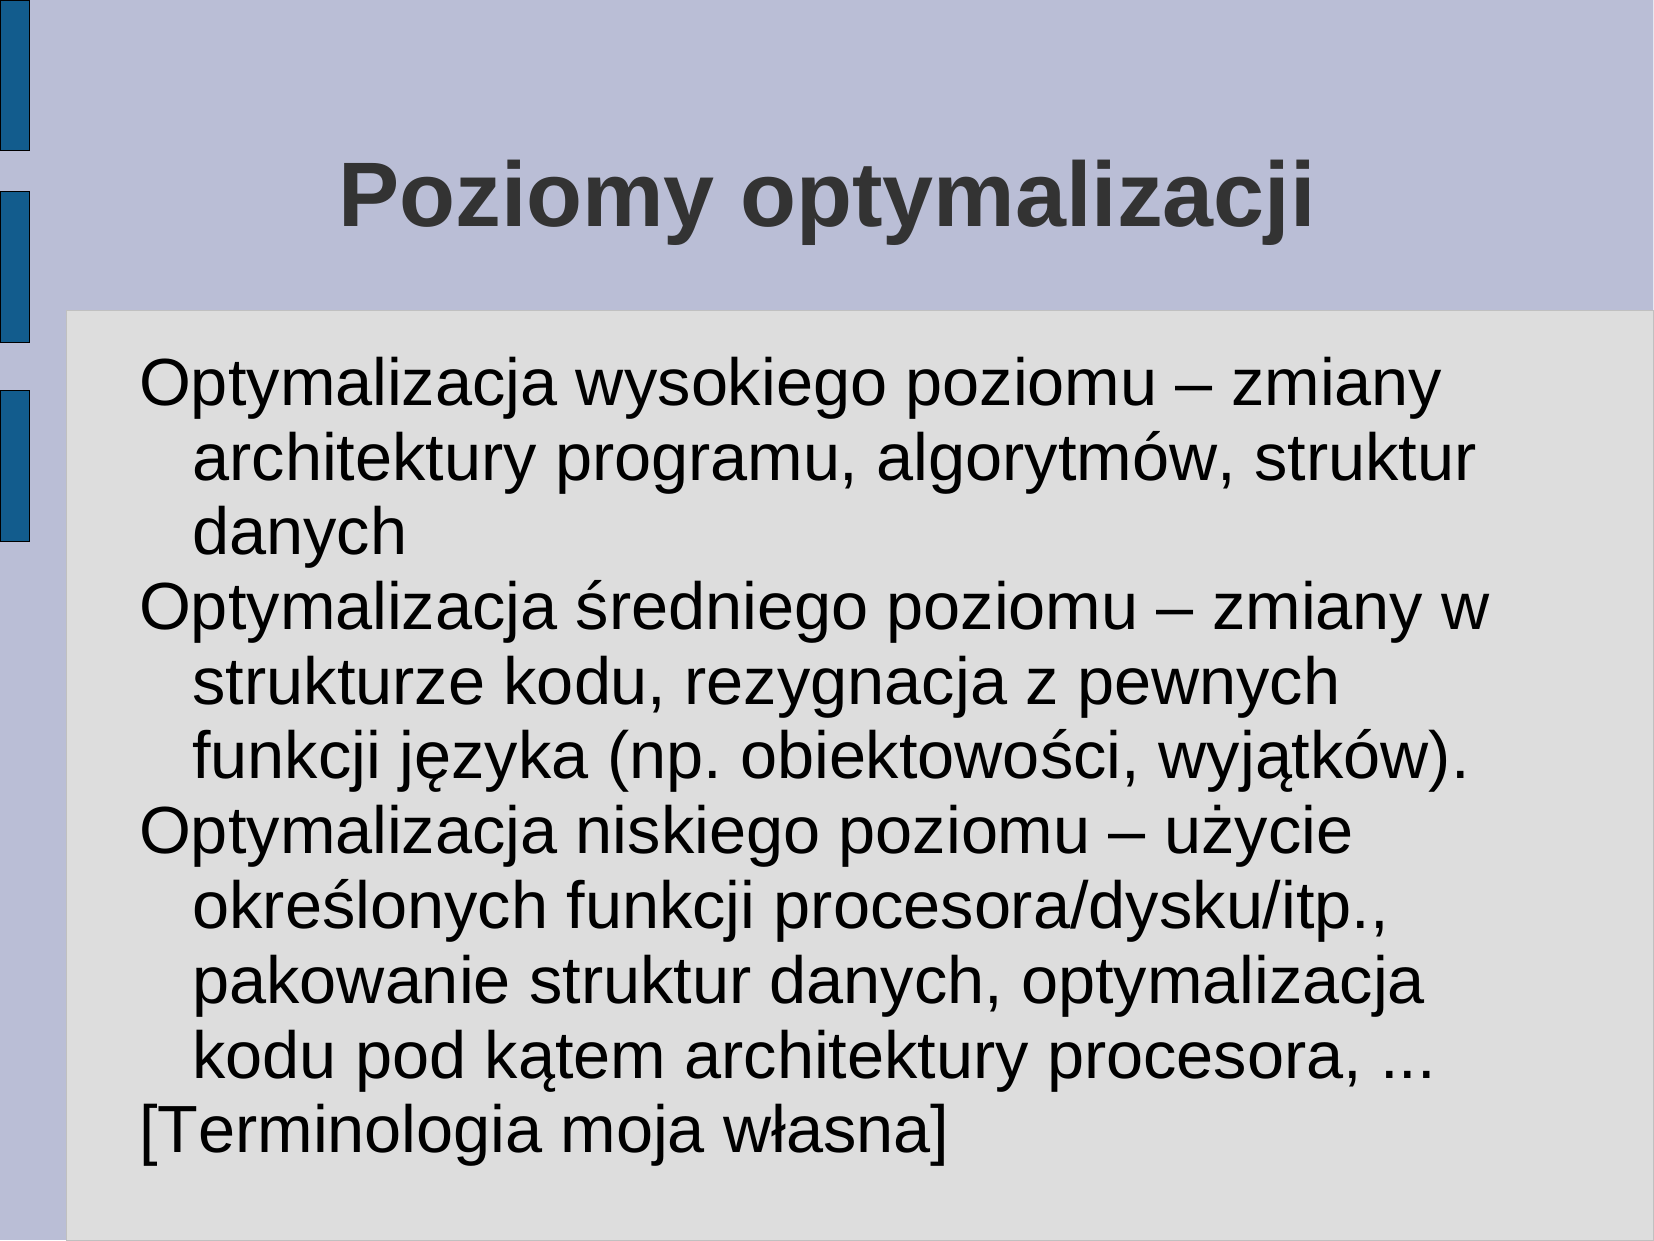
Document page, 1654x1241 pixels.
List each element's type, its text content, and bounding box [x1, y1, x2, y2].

title Poziomy optymalizacji [121, 91, 1534, 299]
list Optymalizacja wysokiego poziomu – zmiany architektury programu, algorytmów, struktur danych Optymalizacja średniego poziomu – zmiany w strukturze kodu, rezygnacja z pewnych funkcji języka (np. obiektowości, wyjątków). Optymalizacja niskiego poziomu – użycie określonych funkcji procesora/dysku/itp., pakowanie struktur danych, optymalizacja kodu pod kątem architektury procesora, ... [Terminologia moja własna] [121, 344, 1534, 1178]
